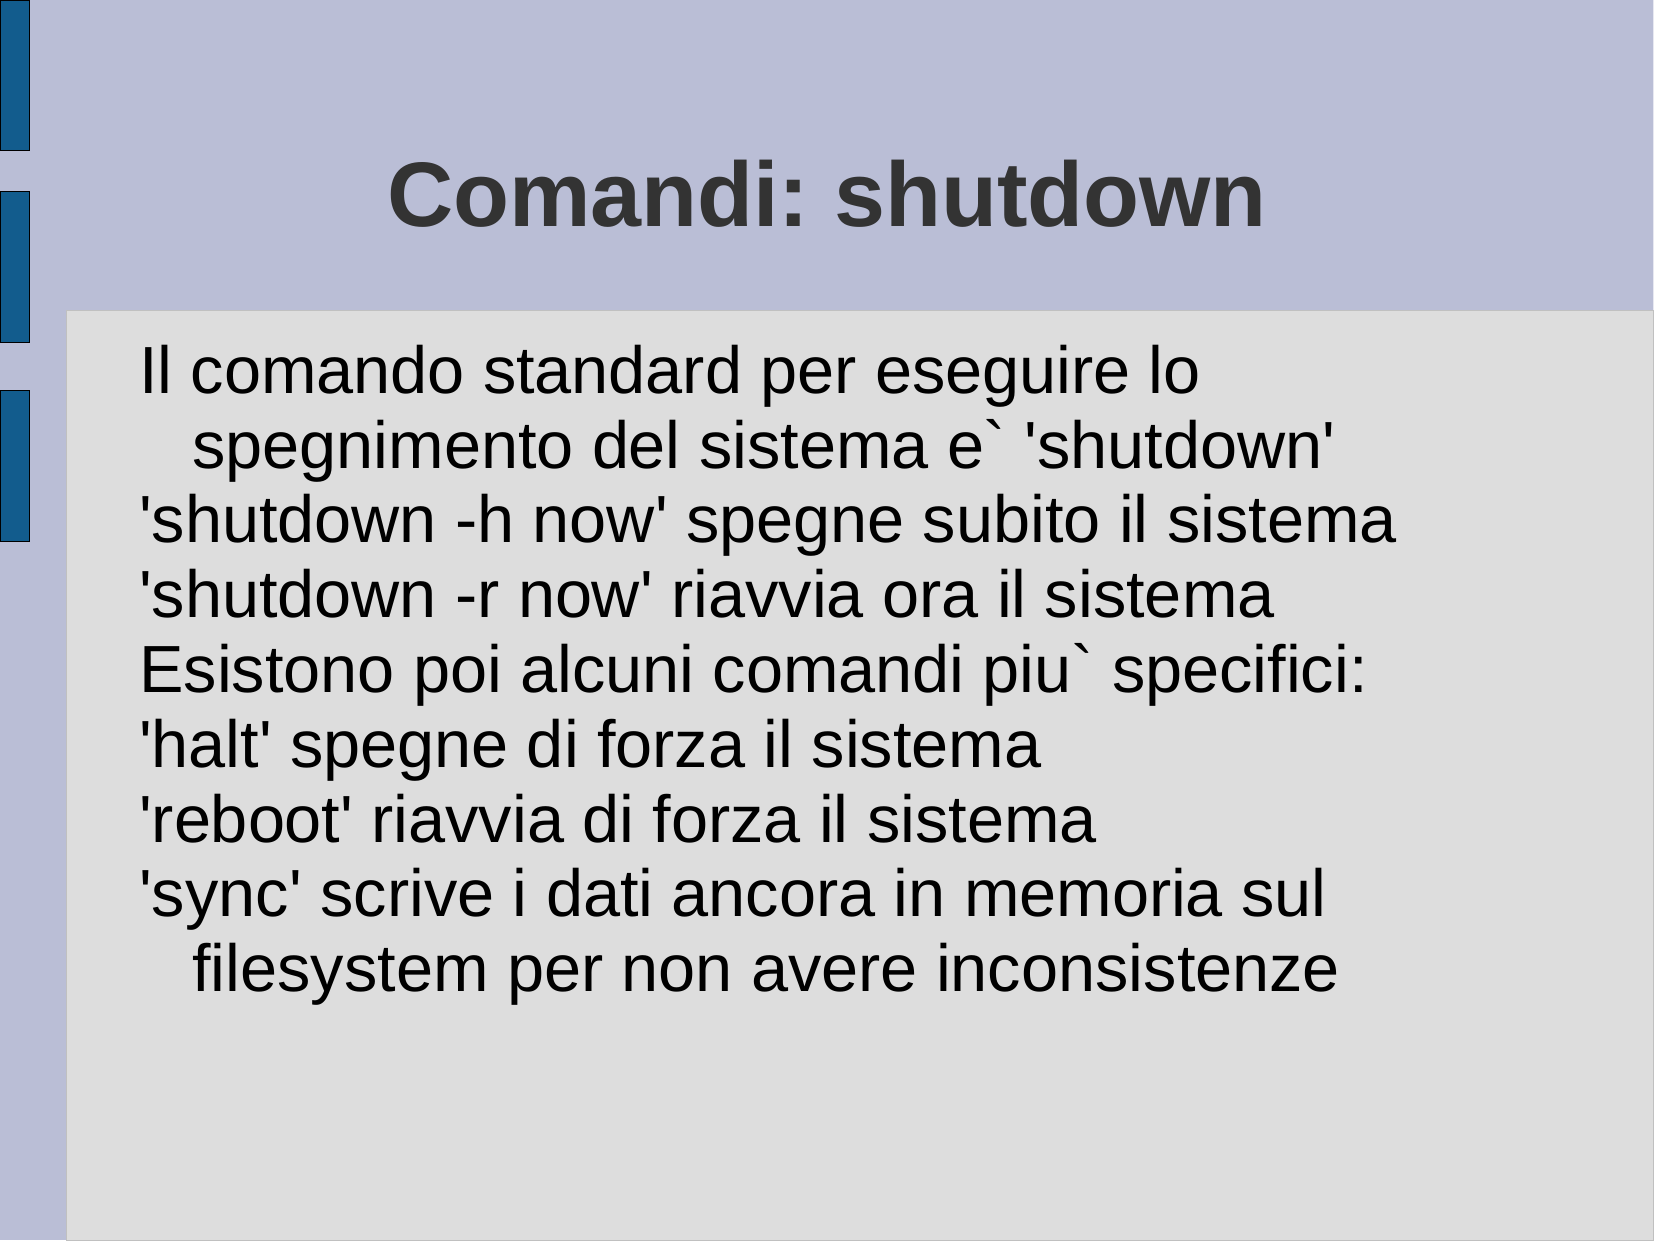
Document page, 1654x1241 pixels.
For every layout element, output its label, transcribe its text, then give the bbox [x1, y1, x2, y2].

list Il comando standard per eseguire lo spegnimento del sistema e` 'shutdown' 'shutdown -h now' spegne subito il sistema 'shutdown -r now' riavvia ora il sistema Esistono poi alcuni comandi piu` specifici: 'halt' spegne di forza il sistema 'reboot' riavvia di forza il sistema 'sync' scrive i dati ancora in memoria sul filesystem per non avere inconsistenze [121, 332, 1534, 1189]
title Comandi: shutdown [121, 91, 1534, 299]
